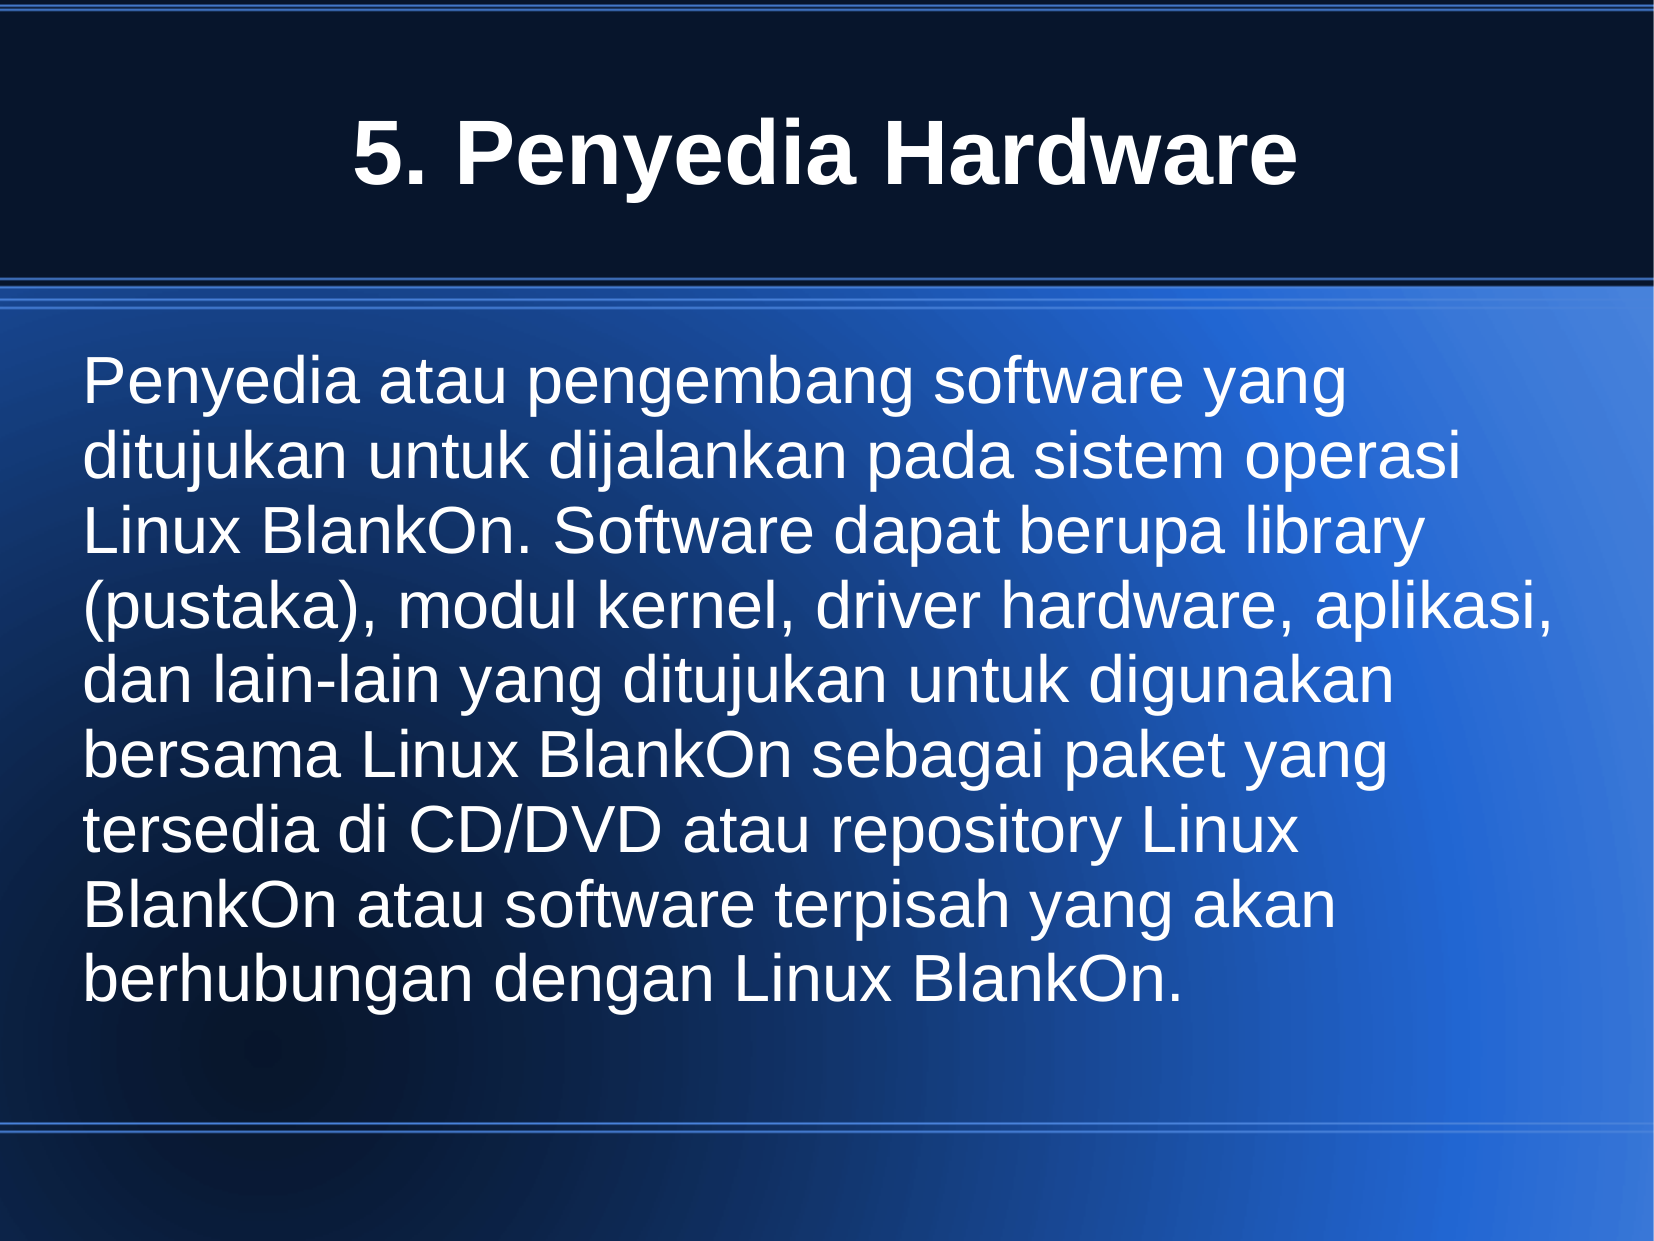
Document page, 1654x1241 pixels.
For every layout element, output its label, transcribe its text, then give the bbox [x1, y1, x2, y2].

picture [0, 0, 1654, 1241]
title 5. Penyedia Hardware [82, 49, 1571, 257]
list Penyedia atau pengembang software yang ditujukan untuk dijalankan pada sistem operasi Linux BlankOn. Software dapat berupa library (pustaka), modul kernel, driver hardware, aplikasi, dan lain-lain yang ditujukan untuk digunakan bersama Linux BlankOn sebagai paket yang tersedia di CD/DVD atau repository Linux BlankOn atau software terpisah yang akan berhubungan dengan Linux BlankOn. [82, 343, 1571, 1099]
